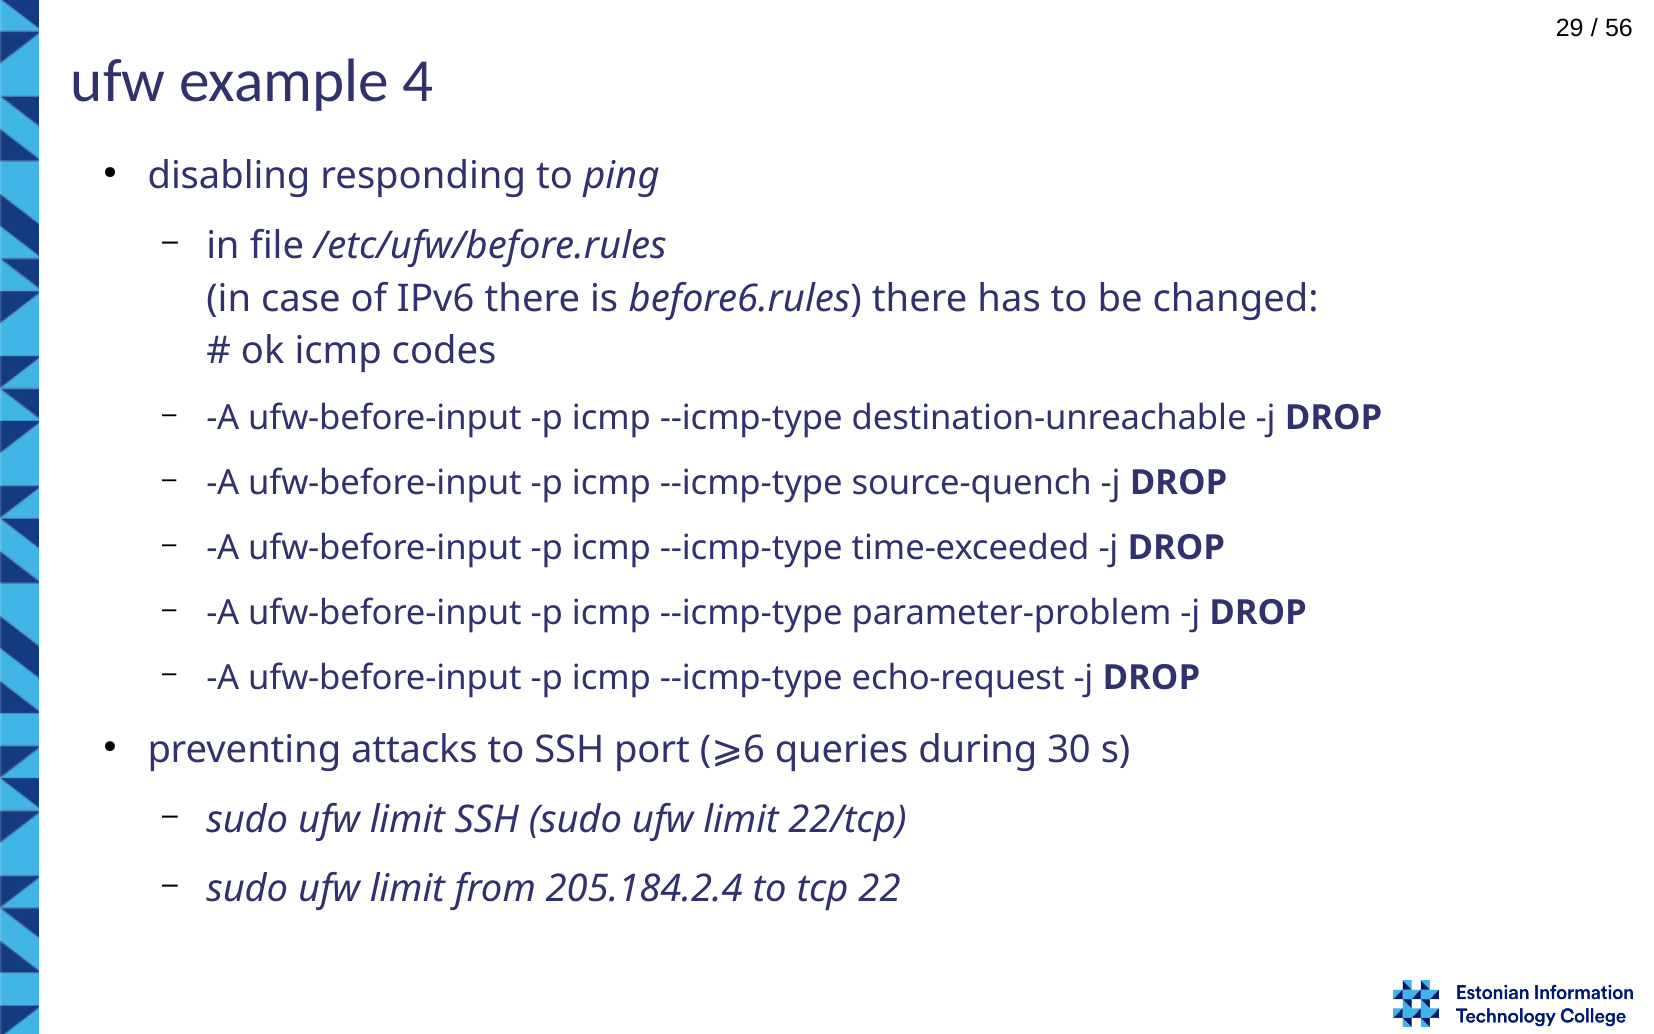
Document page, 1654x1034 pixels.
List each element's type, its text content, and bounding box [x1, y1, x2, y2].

picture [1393, 980, 1633, 1027]
title ufw example 4 [70, 41, 1630, 130]
list disabling responding to ping in file /etc/ufw/before.rules (in case of IPv6 there is before6.rules) there has to be changed: # ok icmp codes -A ufw-before-input -p icmp --icmp-type destination-unreachable -j DROP -A ufw-before-input -p icmp --icmp-type source-quench -j DROP -A ufw-before-input -p icmp --icmp-type time-exceeded -j DROP -A ufw-before-input -p icmp --icmp-type parameter-problem -j DROP -A ufw-before-input -p icmp --icmp-type echo-request -j DROP preventing attacks to SSH port (⩾6 queries during 30 s) sudo ufw limit SSH (sudo ufw limit 22/tcp) sudo ufw limit from 205.184.2.4 to tcp 22 [88, 147, 1630, 915]
